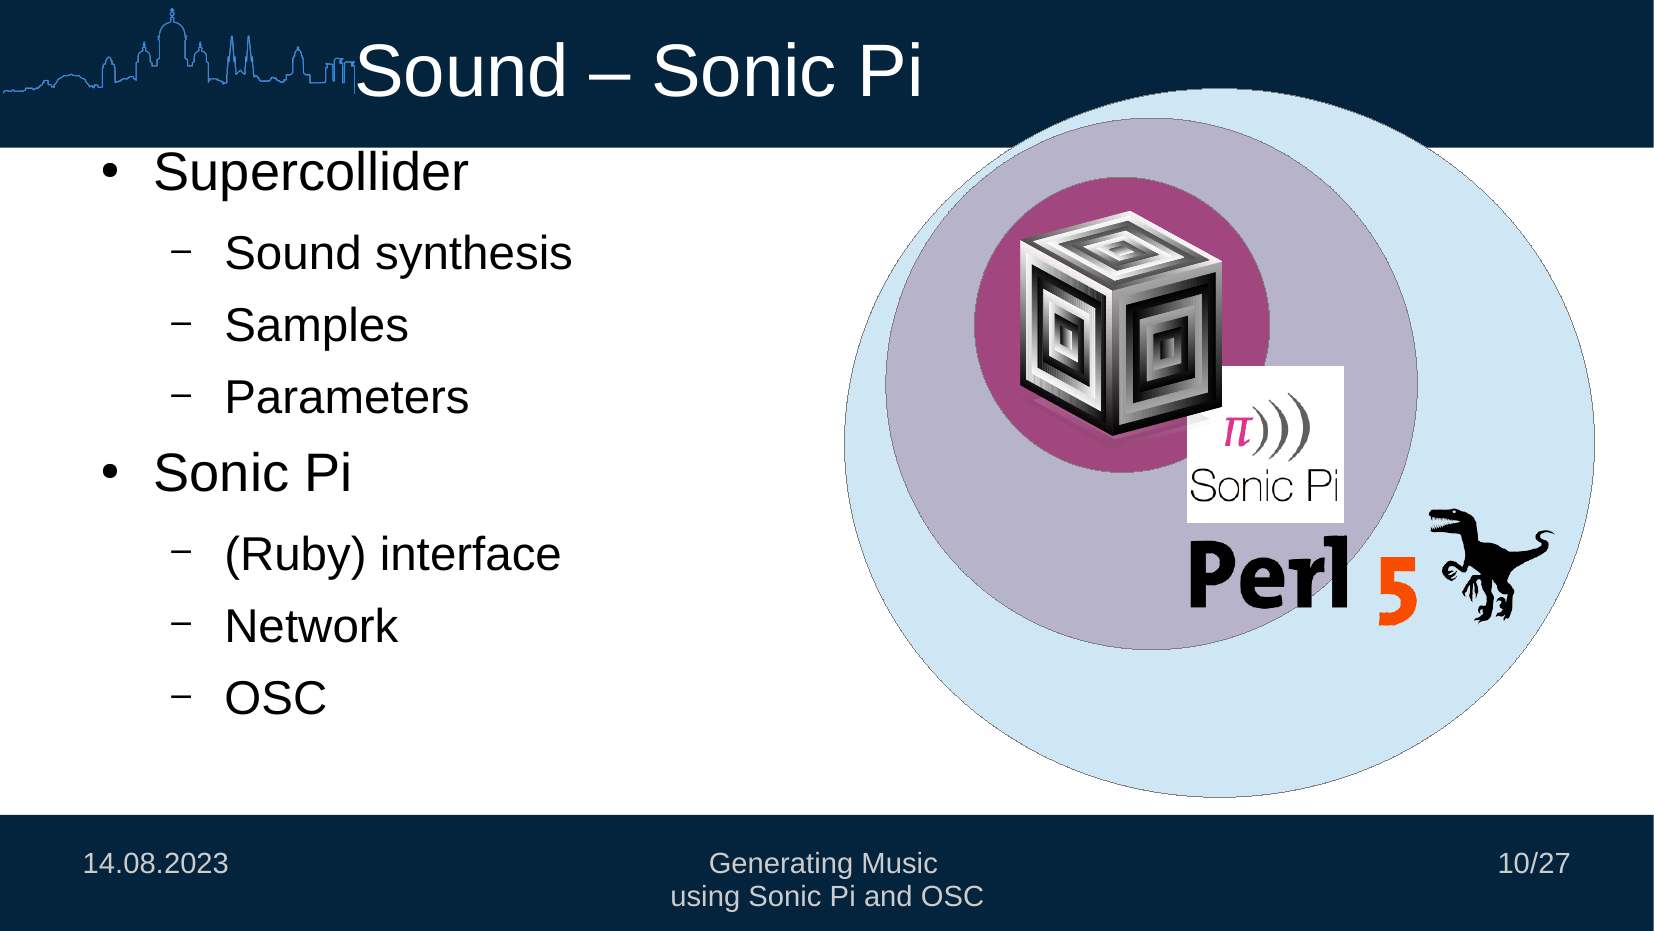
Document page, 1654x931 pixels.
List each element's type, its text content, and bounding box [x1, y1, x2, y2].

title Sound – Sonic Pi [354, 5, 1654, 136]
picture [1009, 204, 1565, 636]
picture [3, 8, 354, 94]
list Supercollider Sound synthesis Samples Parameters Sonic Pi (Ruby) interface Network OSC [82, 141, 809, 815]
text_box [844, 118, 1595, 798]
